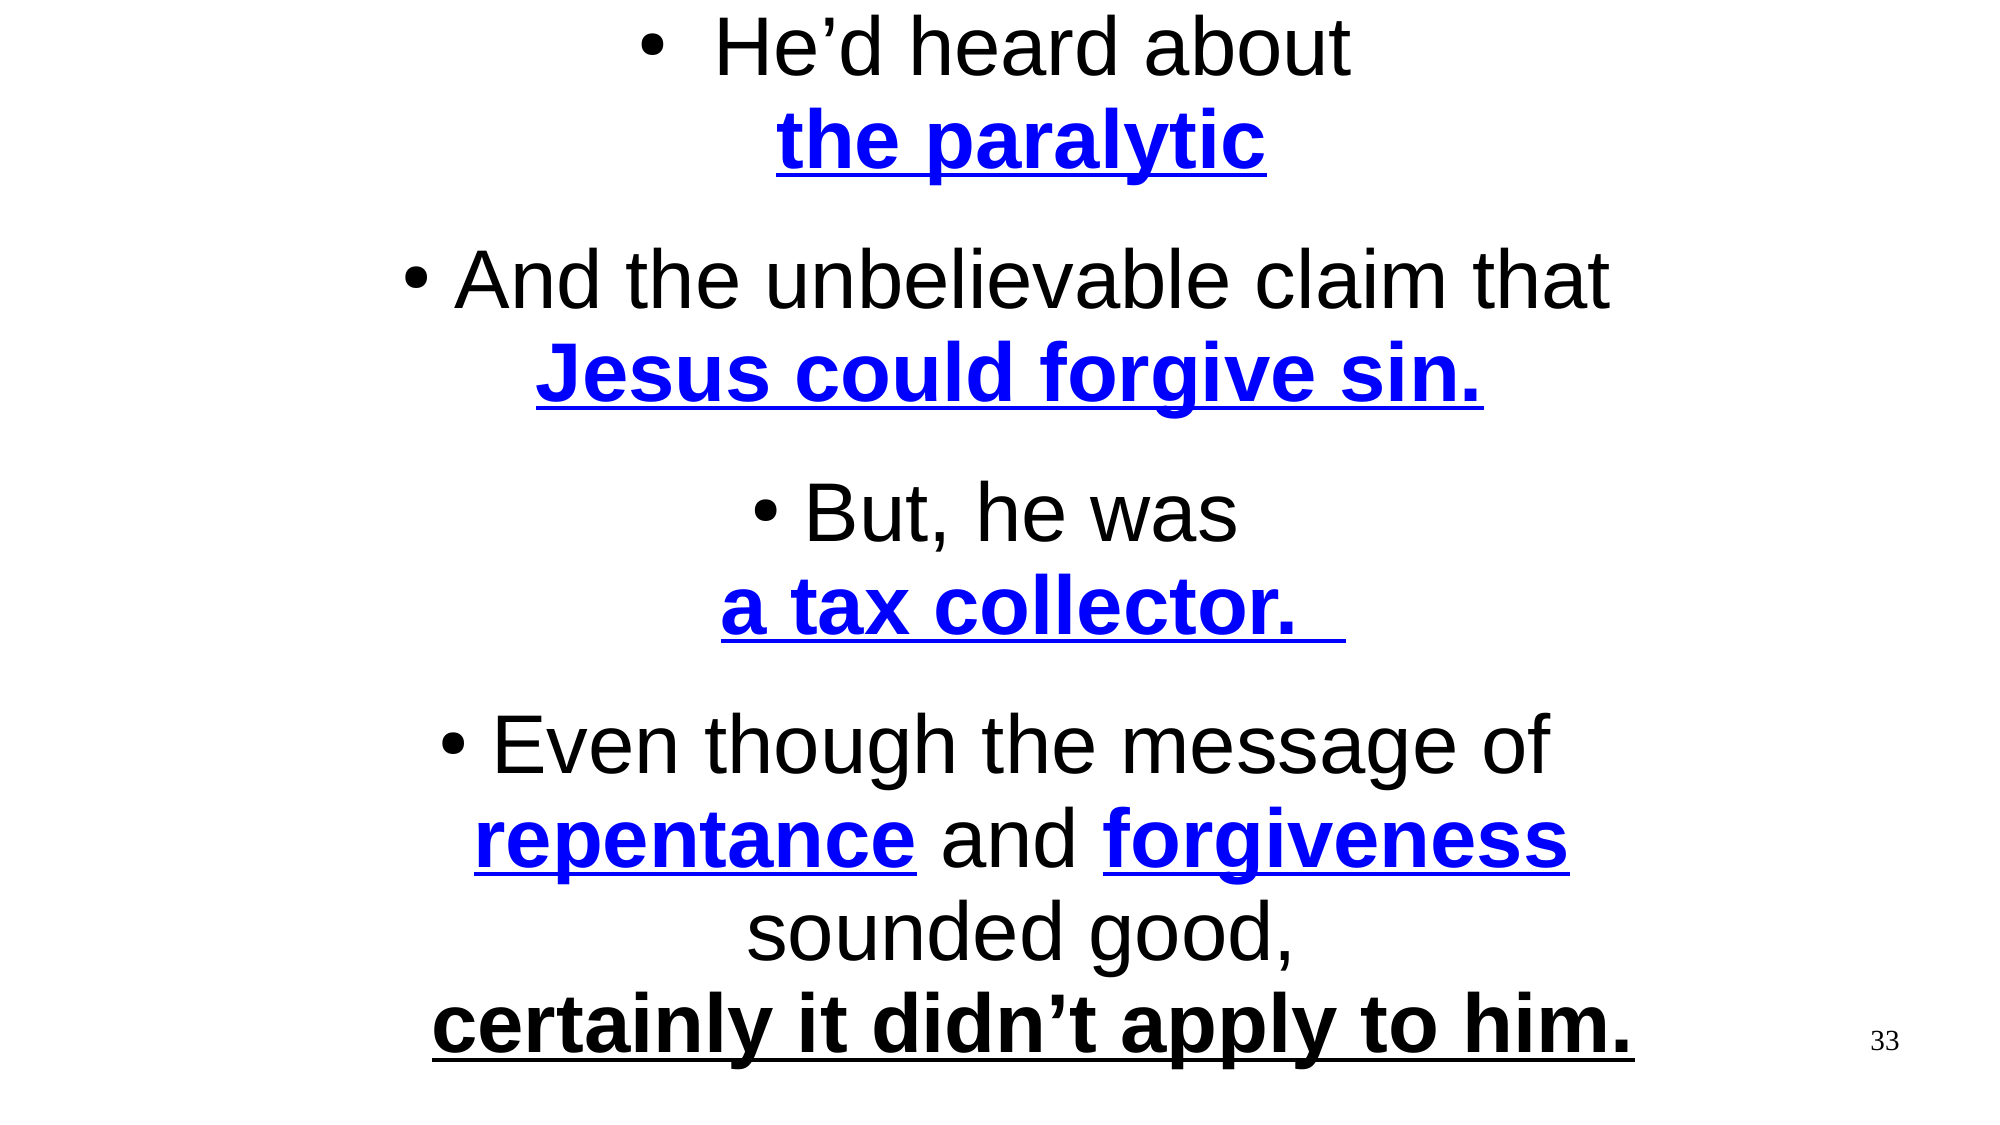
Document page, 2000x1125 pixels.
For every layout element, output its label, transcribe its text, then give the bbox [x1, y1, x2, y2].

list He’d heard about the paralytic And the unbelievable claim that Jesus could forgive sin. But, he was a tax collector. Even though the message of repentance and forgiveness sounded good, certainly it didn’t apply to him. [0, 0, 1996, 1123]
